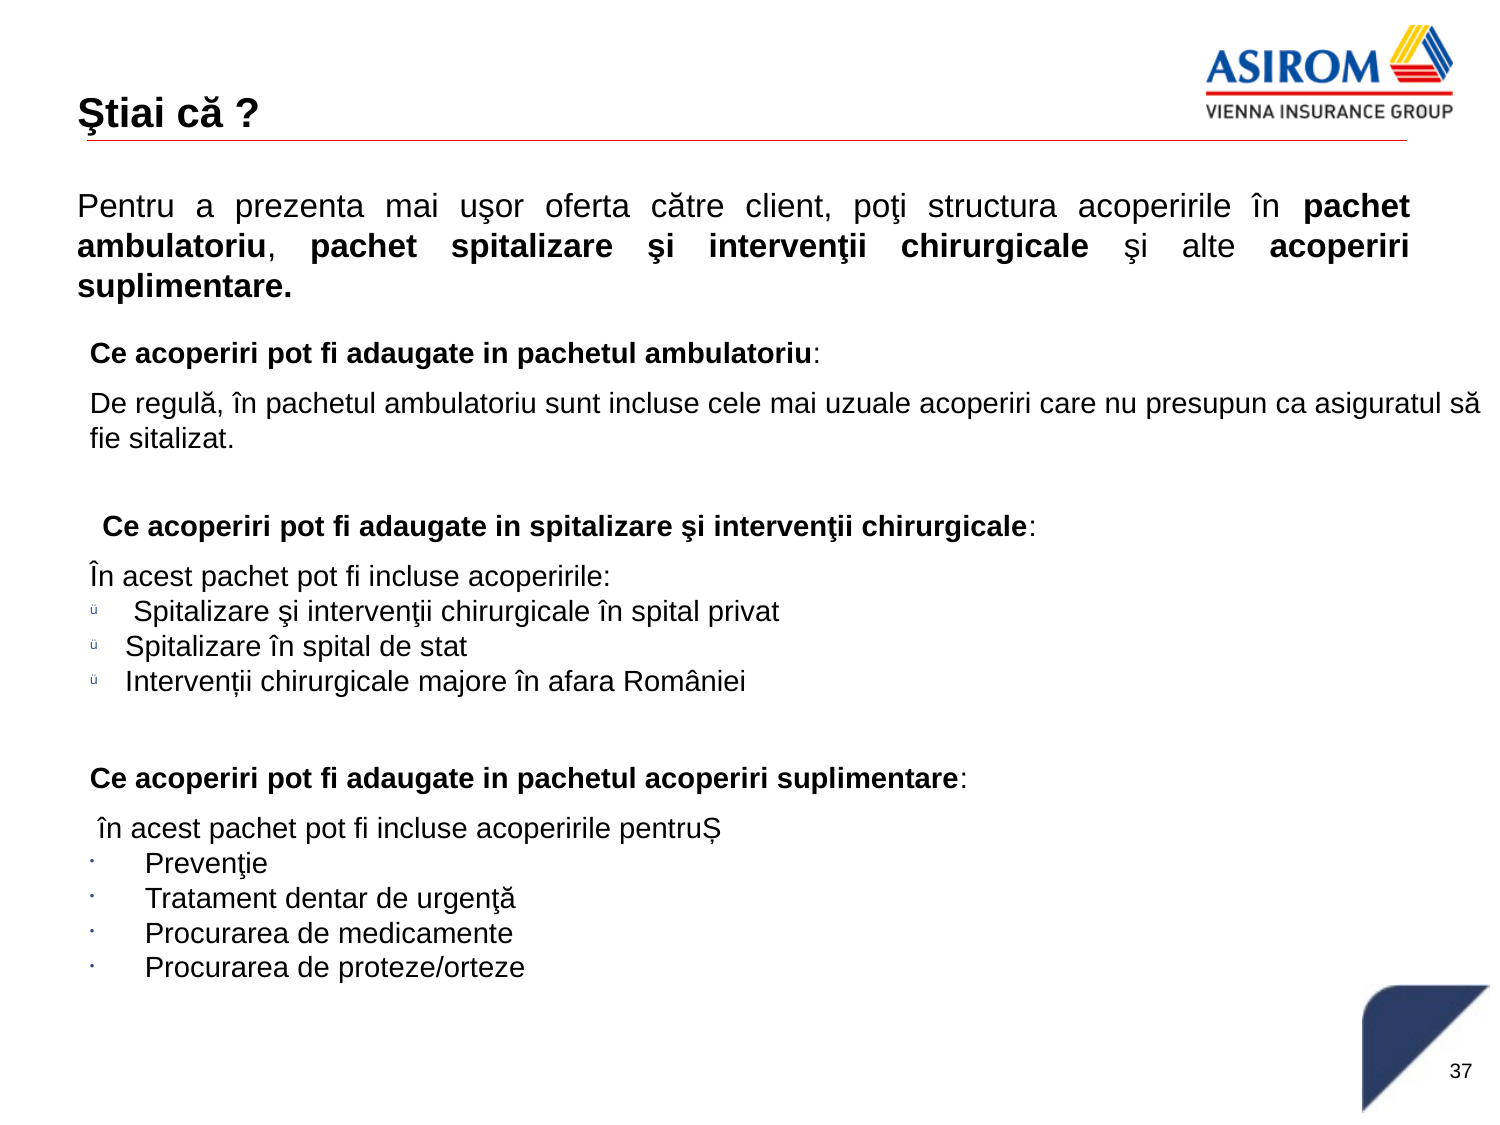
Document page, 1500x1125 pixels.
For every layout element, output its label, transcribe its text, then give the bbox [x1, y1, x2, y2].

text_box Ştiai că ? [62, 88, 1150, 144]
text_box Pentru a prezenta mai uşor oferta către client, poţi structura acoperirile în pachet ambulatoriu, pachet spitalizare şi intervenţii chirurgicale şi alte acoperiri suplimentare. [62, 176, 1425, 312]
text_box De regulă, în pachetul ambulatoriu sunt incluse cele mai uzuale acoperiri care nu presupun ca asiguratul să fie sitalizat. [74, 376, 1500, 462]
text_box în acest pachet pot fi incluse acoperirile pentruȘ Prevenţie Tratament dentar de urgenţă Procurarea de medicamente Procurarea de proteze/orteze [74, 801, 1500, 992]
text_box În acest pachet pot fi incluse acoperirile: Spitalizare şi intervenţii chirurgicale în spital privat Spitalizare în spital de stat Intervenții chirurgicale majore în afara României [74, 549, 1500, 740]
picture [1206, 12, 1453, 134]
text_box Ce acoperiri pot fi adaugate in pachetul acoperiri suplimentare: [75, 751, 1075, 801]
text_box Ce acoperiri pot fi adaugate in pachetul ambulatoriu: [75, 326, 925, 376]
text_box Ce acoperiri pot fi adaugate in spitalizare şi intervenţii chirurgicale: [87, 499, 1088, 549]
picture [1362, 992, 1490, 1113]
